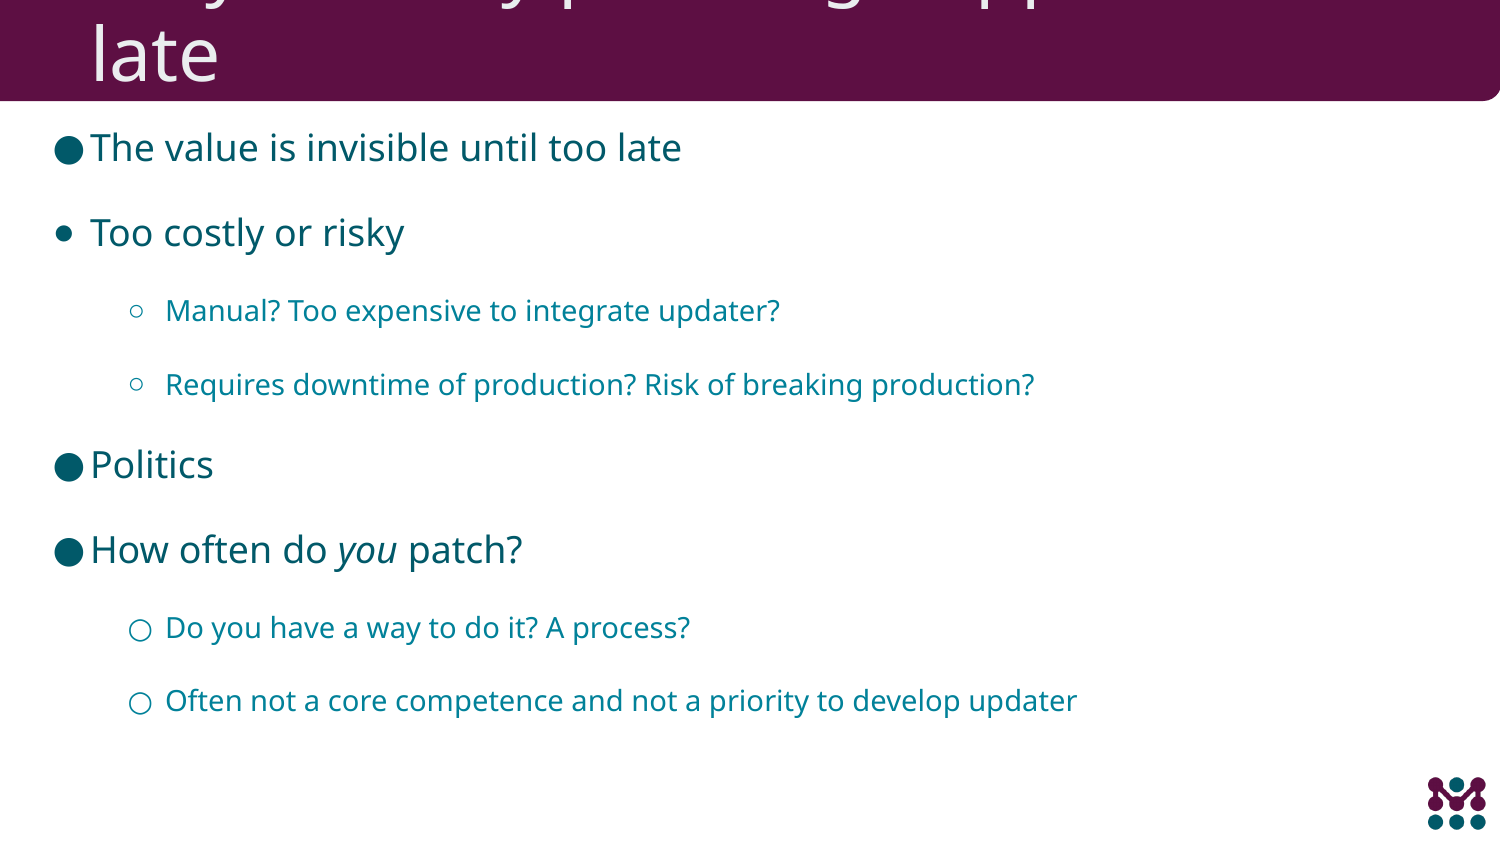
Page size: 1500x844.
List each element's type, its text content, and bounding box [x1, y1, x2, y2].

title Why security patching happens too late [75, 0, 1425, 101]
list The value is invisible until too late Too costly or risky Manual? Too expensive to integrate updater? Requires downtime of production? Risk of breaking production? Politics How often do you patch? Do you have a way to do it? A process? Often not a core competence and not a priority to develop updater [0, 101, 1500, 844]
